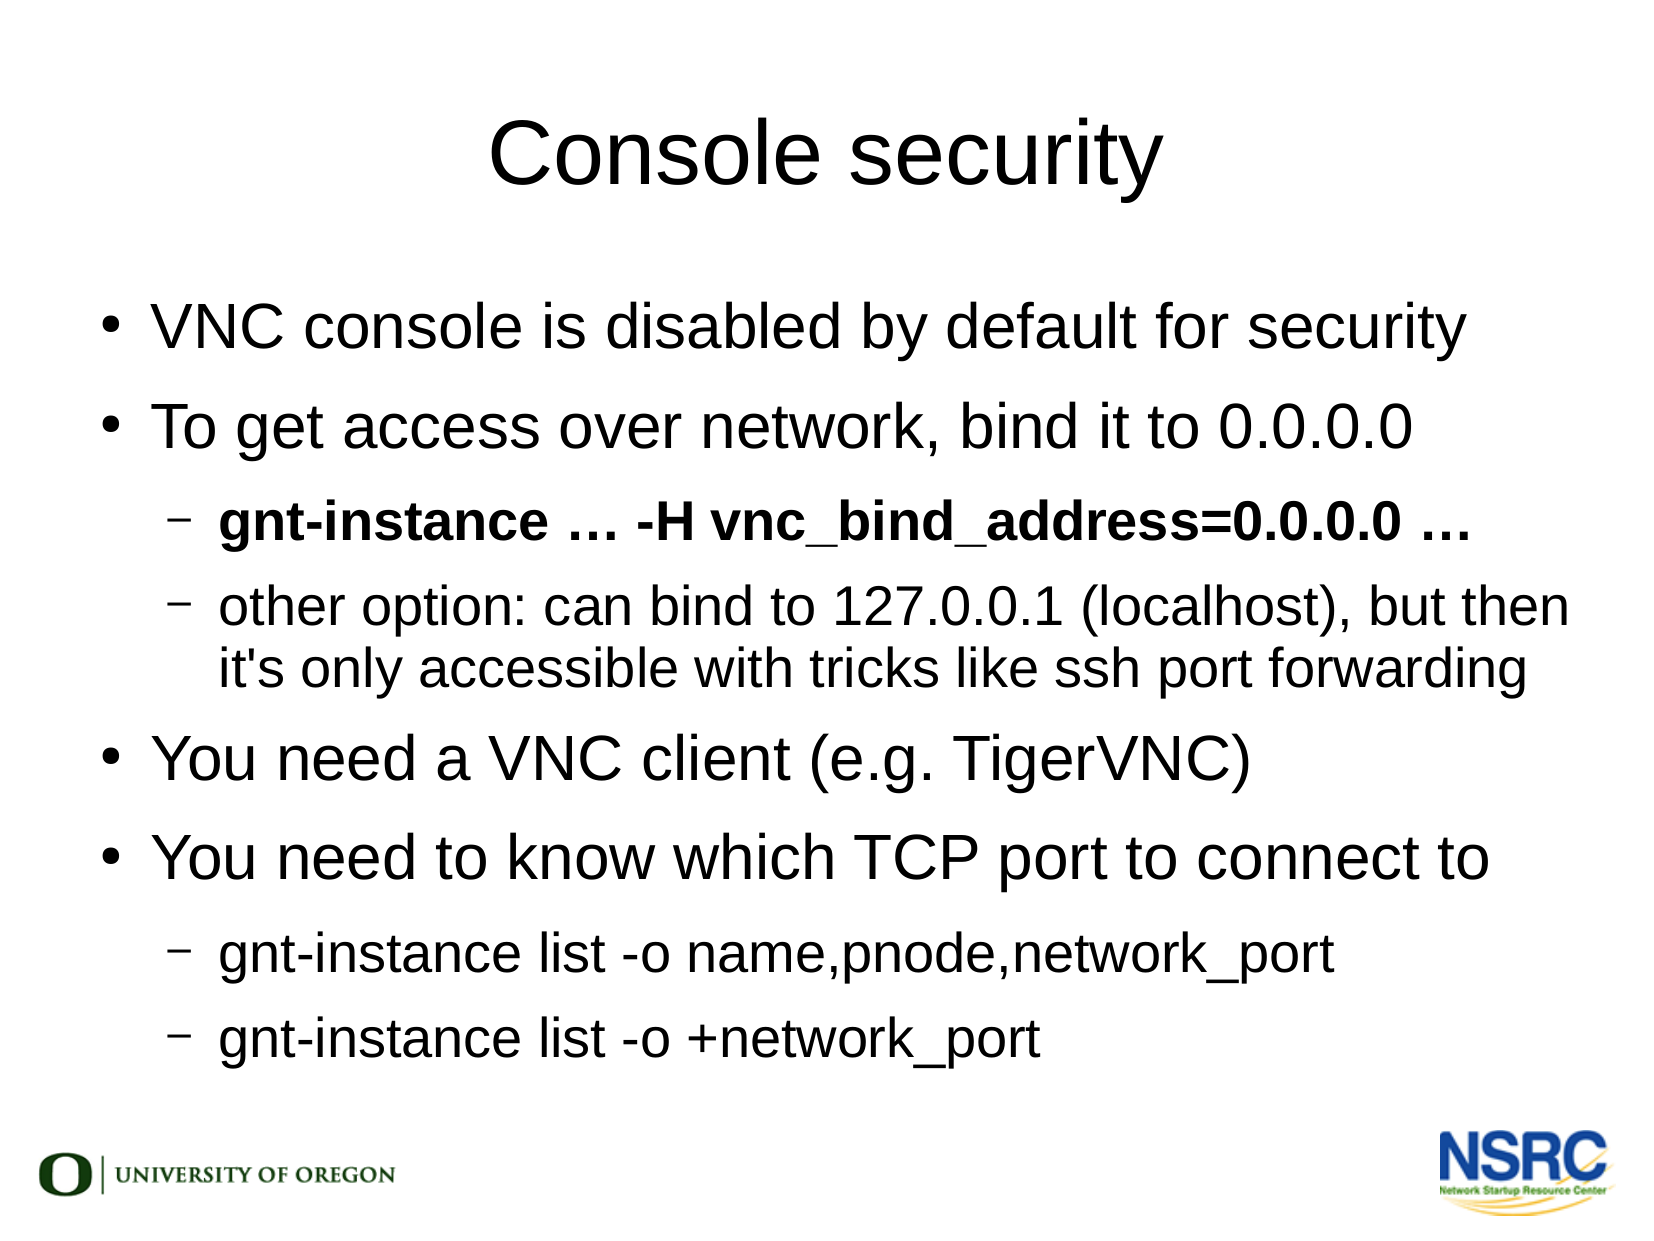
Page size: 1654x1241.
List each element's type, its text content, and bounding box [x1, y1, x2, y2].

picture [37, 1151, 397, 1198]
picture [1440, 1130, 1616, 1216]
list VNC console is disabled by default for security To get access over network, bind it to 0.0.0.0 gnt-instance … -H vnc_bind_address=0.0.0.0 … other option: can bind to 127.0.0.1 (localhost), but then it's only accessible with tricks like ssh port forwarding You need a VNC client (e.g. TigerVNC) You need to know which TCP port to connect to gnt-instance list -o name,pnode,network_port gnt-instance list -o +network_port [82, 290, 1571, 1111]
title Console security [82, 49, 1571, 257]
